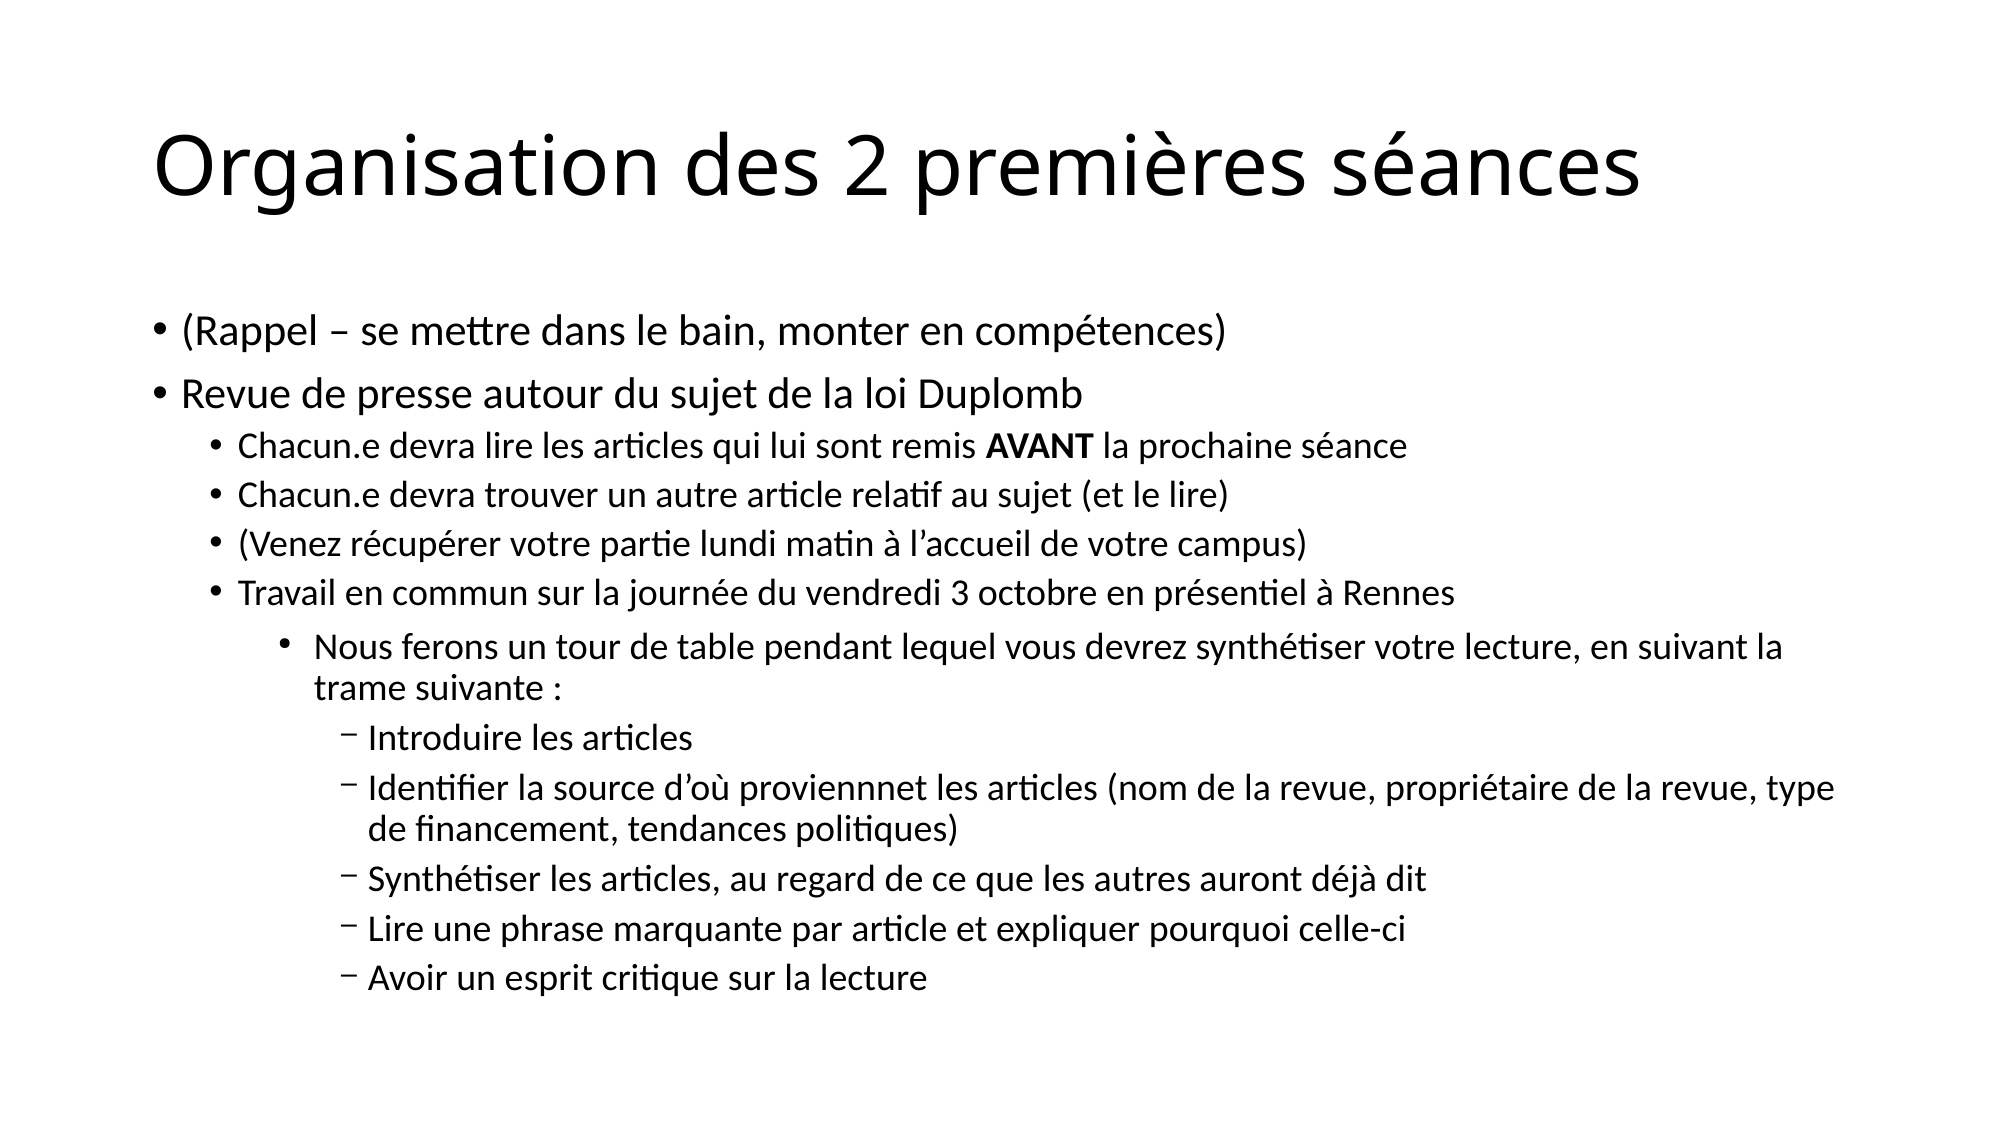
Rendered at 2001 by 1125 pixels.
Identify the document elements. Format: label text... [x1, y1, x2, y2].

list (Rappel – se mettre dans le bain, monter en compétences) Revue de presse autour du sujet de la loi Duplomb Chacun.e devra lire les articles qui lui sont remis AVANT la prochaine séance Chacun.e devra trouver un autre article relatif au sujet (et le lire) (Venez récupérer votre partie lundi matin à l’accueil de votre campus) Travail en commun sur la journée du vendredi 3 octobre en présentiel à Rennes Nous ferons un tour de table pendant lequel vous devrez synthétiser votre lecture, en suivant la trame suivante : Introduire les articles Identifier la source d’où proviennnet les articles (nom de la revue, propriétaire de la revue, type de financement, tendances politiques) Synthétiser les articles, au regard de ce que les autres auront déjà dit Lire une phrase marquante par article et expliquer pourquoi celle-ci Avoir un esprit critique sur la lecture [137, 299, 1863, 1014]
title Organisation des 2 premières séances [137, 59, 1863, 278]
